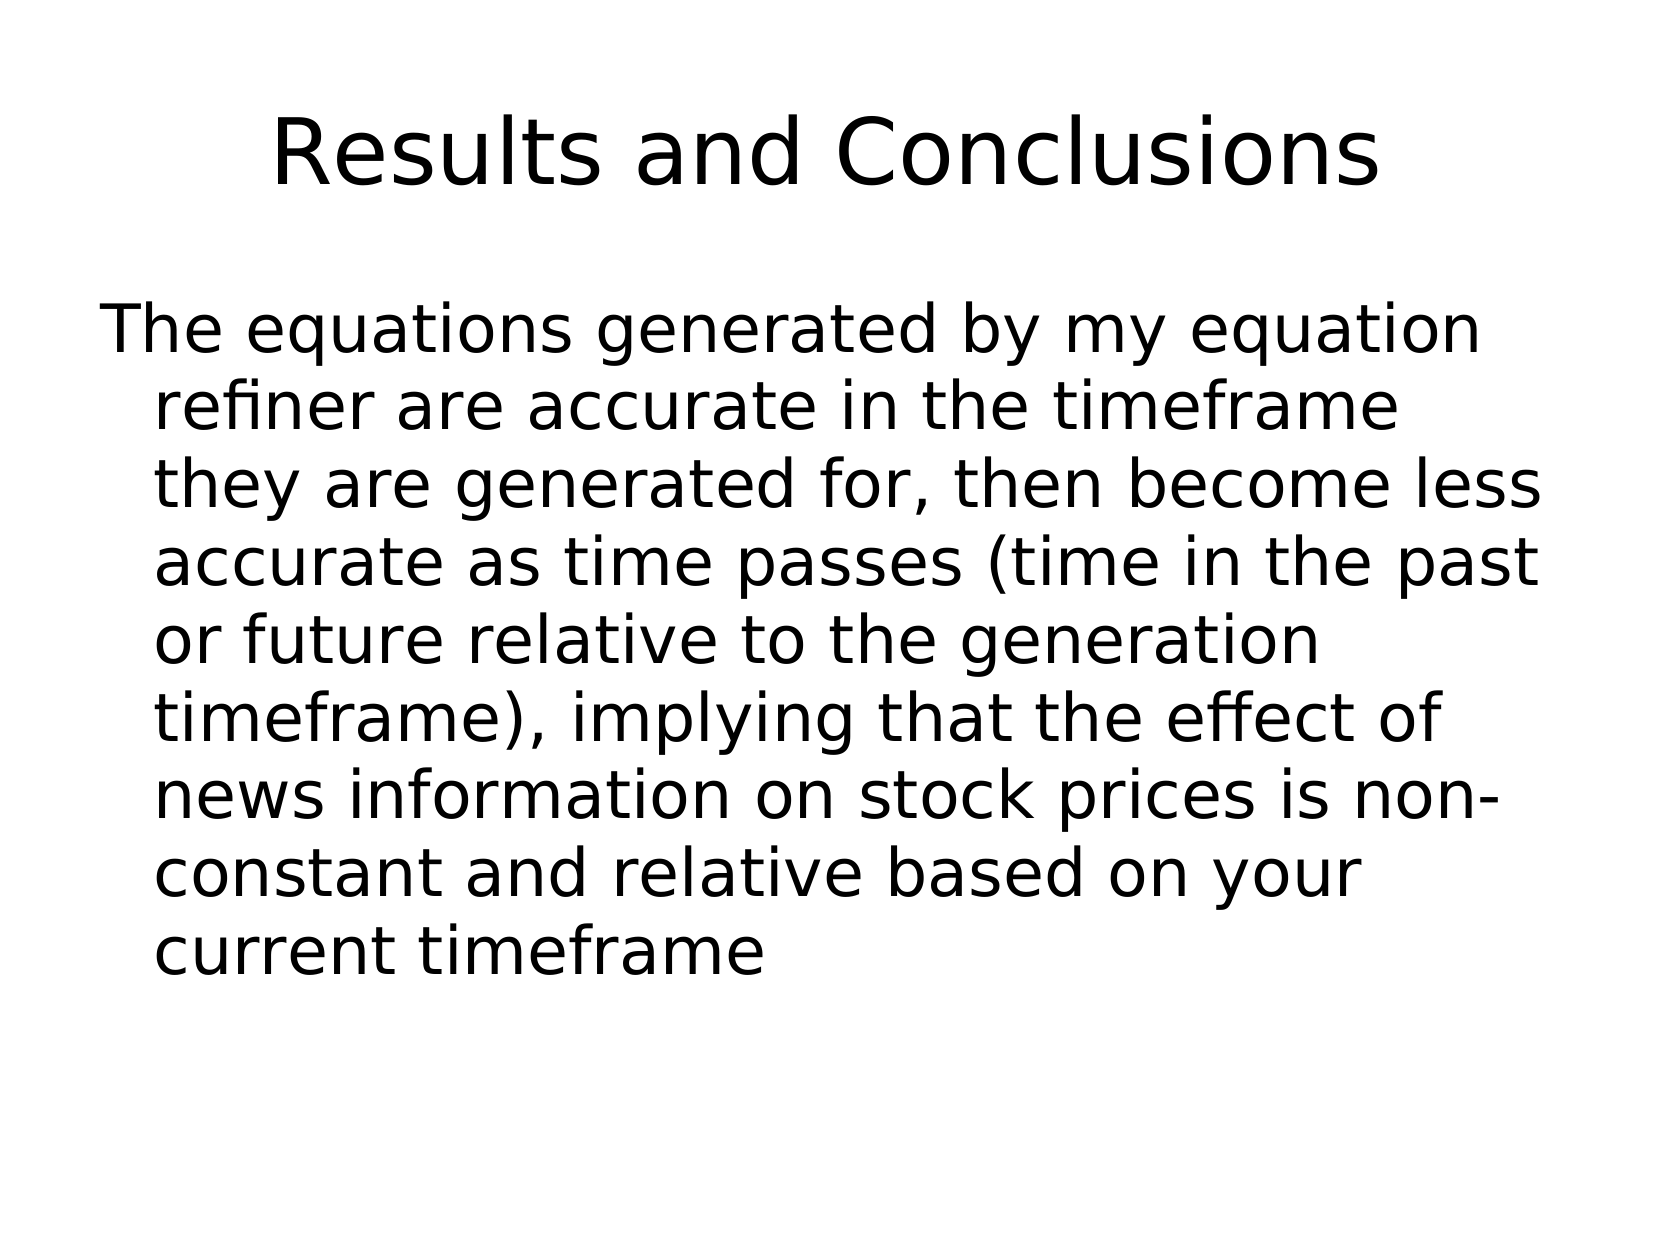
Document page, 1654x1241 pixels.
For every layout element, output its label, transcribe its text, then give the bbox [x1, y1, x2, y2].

list The equations generated by my equation refiner are accurate in the timeframe they are generated for, then become less accurate as time passes (time in the past or future relative to the generation timeframe), implying that the effect of news information on stock prices is non-constant and relative based on your current timeframe [82, 290, 1571, 1109]
title Results and Conclusions [82, 49, 1571, 257]
